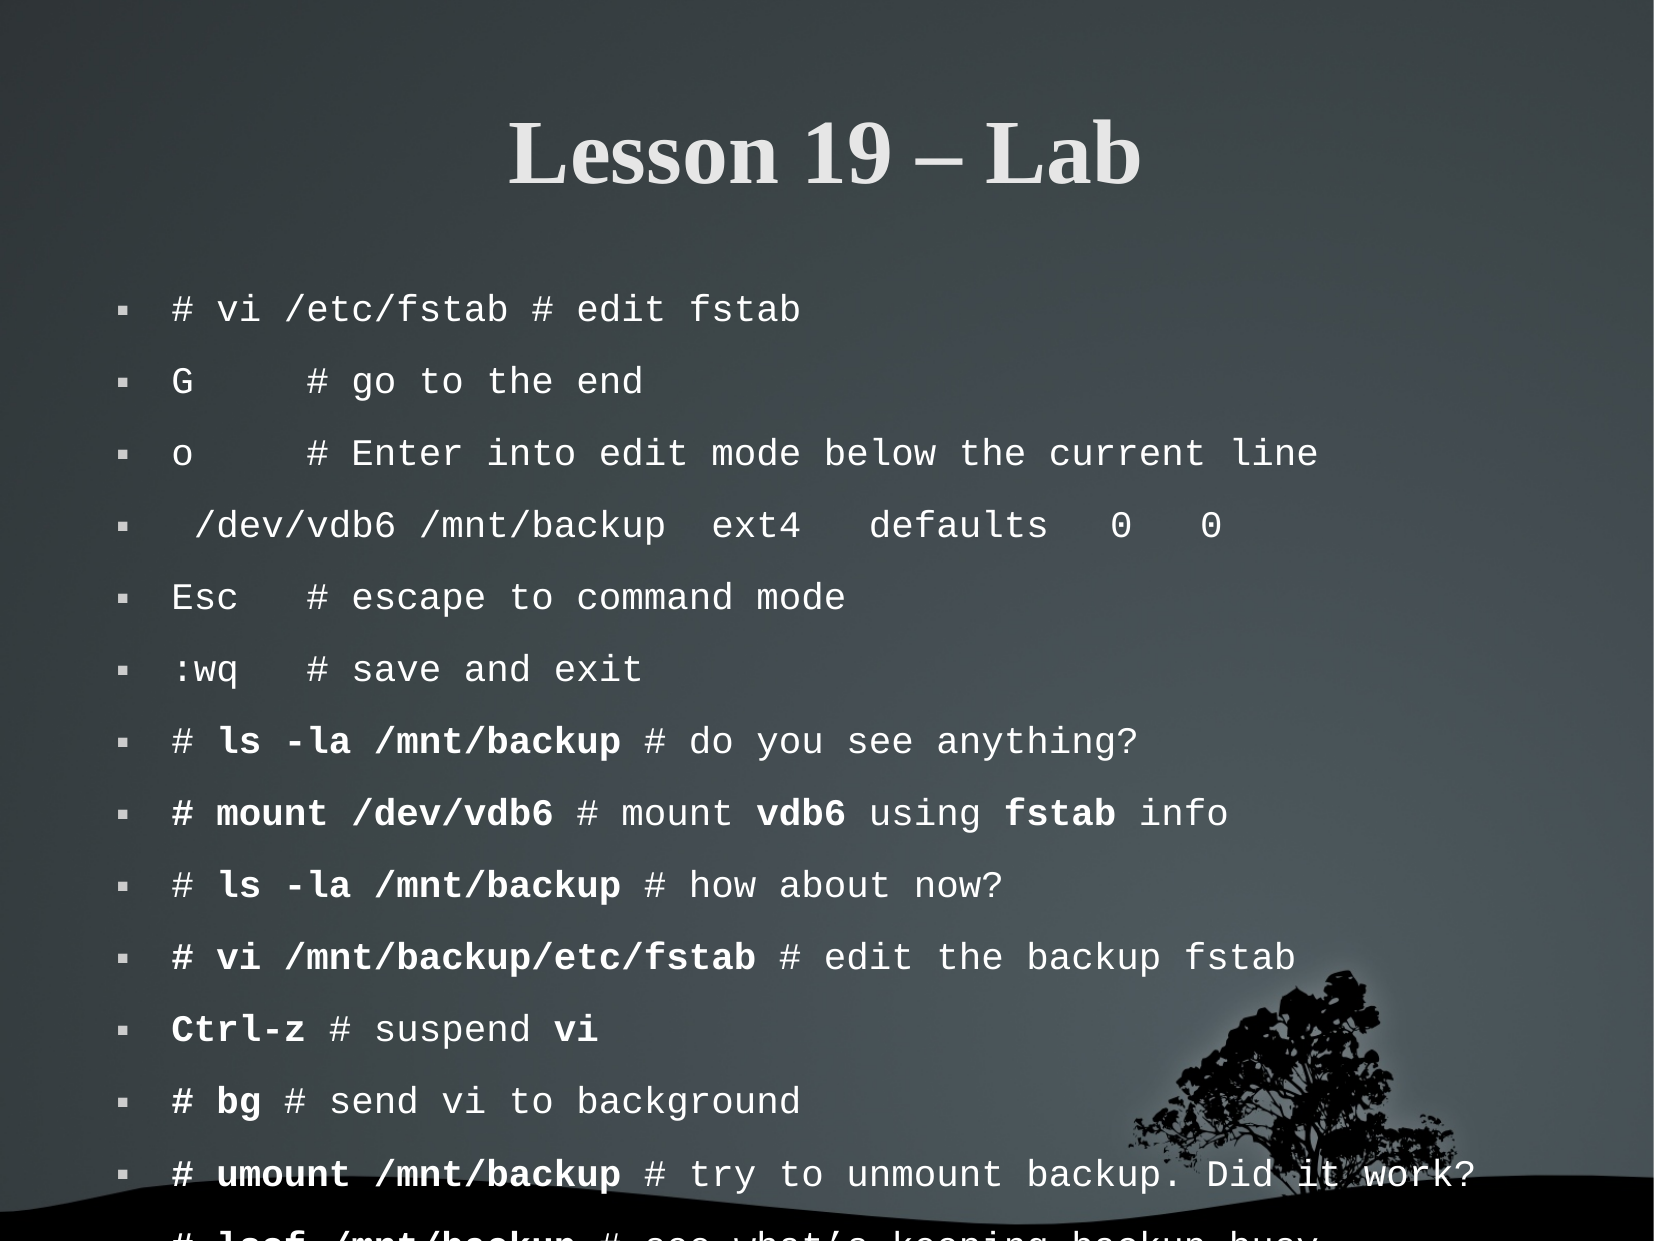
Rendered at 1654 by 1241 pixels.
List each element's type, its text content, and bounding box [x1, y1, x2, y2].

list # vi /etc/fstab # edit fstab G # go to the end o # Enter into edit mode below the current line /dev/vdb6 /mnt/backup ext4 defaults 0 0 Esc # escape to command mode :wq # save and exit # ls -la /mnt/backup # do you see anything? # mount /dev/vdb6 # mount vdb6 using fstab info # ls -la /mnt/backup # how about now? # vi /mnt/backup/etc/fstab # edit the backup fstab Ctrl-z # suspend vi # bg # send vi to background # umount /mnt/backup # try to unmount backup. Did it work? # lsof /mnt/backup # see what’s keeping backup busy # fg # bring vi to foreground [82, 290, 1571, 1227]
title Lesson 19 – Lab [82, 49, 1571, 257]
picture [0, 0, 1654, 1241]
